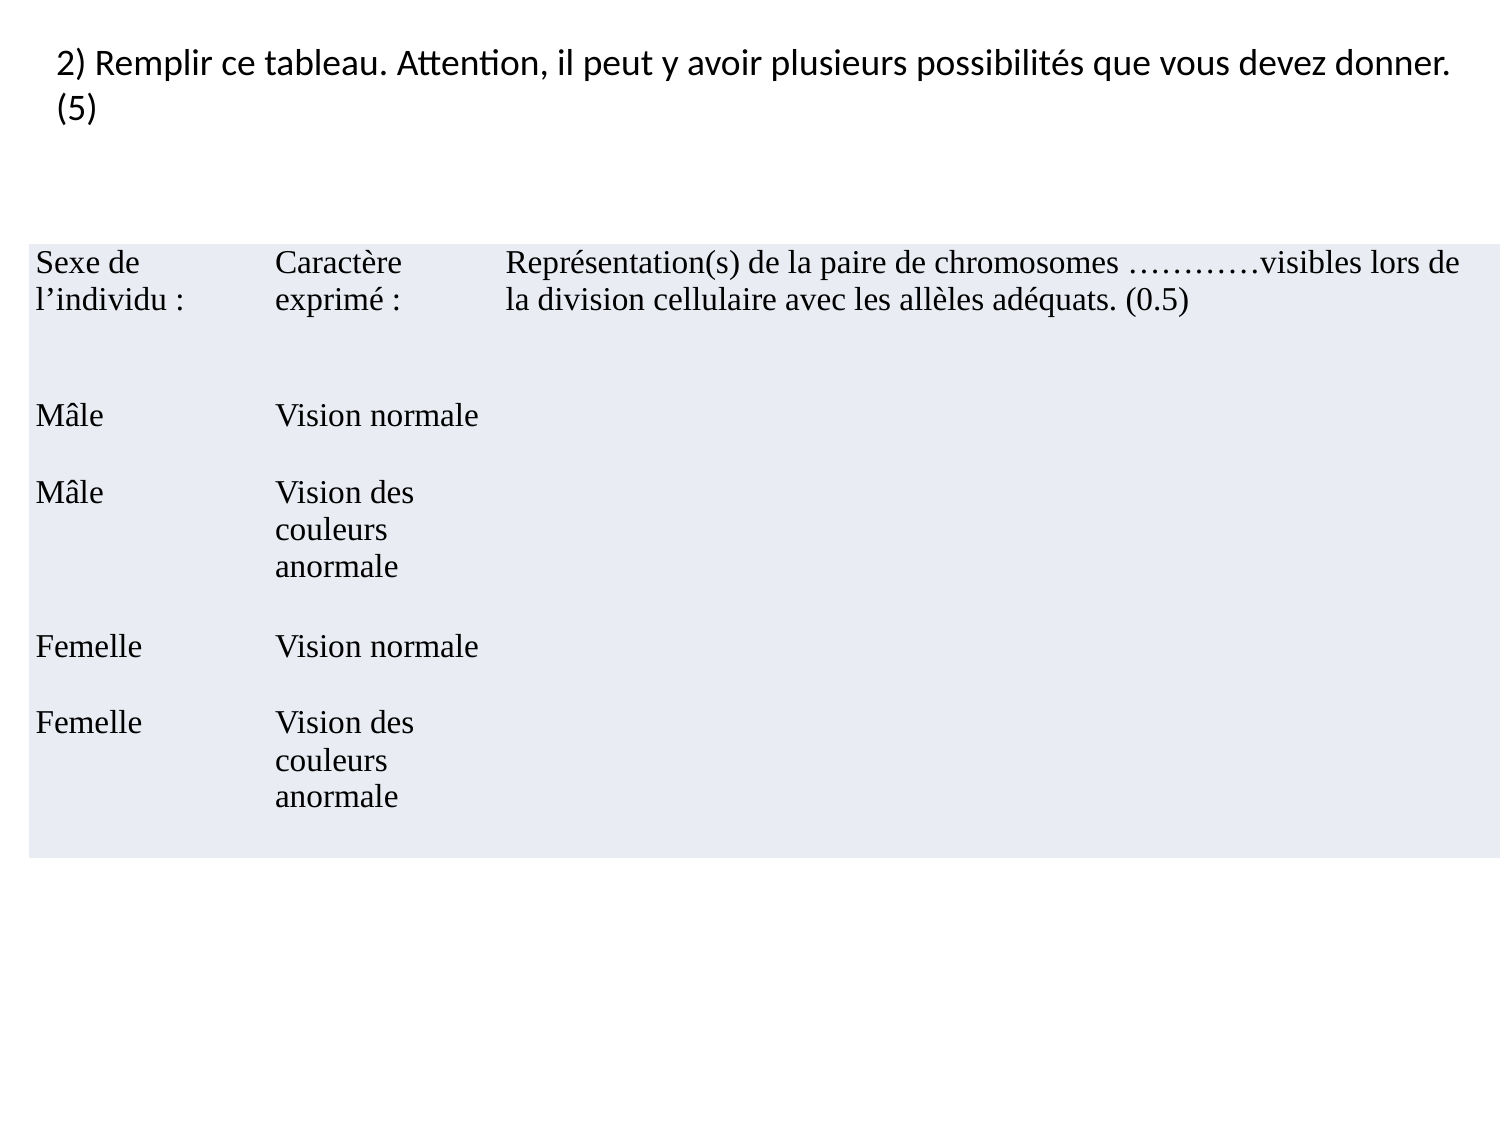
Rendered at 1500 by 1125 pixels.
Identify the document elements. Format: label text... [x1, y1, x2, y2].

table_cell Vision normale [269, 397, 500, 474]
table_header Caractère exprimé : [269, 244, 500, 397]
table_cell Vision normale [269, 627, 500, 704]
table_cell Femelle [29, 704, 269, 858]
table_header Représentation(s) de la paire de chromosomes …………visibles lors de la division cellulaire avec les allèles adéquats. (0.5) [500, 244, 1500, 397]
text_box 2) Remplir ce tableau. Attention, il peut y avoir plusieurs possibilités que vous devez donner.(5) [41, 30, 1483, 181]
table_cell [500, 397, 1500, 474]
table_header Sexe de l’individu : [29, 244, 269, 397]
table_cell Vision des couleurs anormale [269, 474, 500, 627]
table_cell [500, 474, 1500, 627]
table_cell Vision des couleurs anormale [269, 704, 500, 858]
table_cell [500, 704, 1500, 858]
table_cell Mâle [29, 397, 269, 474]
table_cell Mâle [29, 474, 269, 627]
table_cell Femelle [29, 627, 269, 704]
table_cell [500, 627, 1500, 704]
